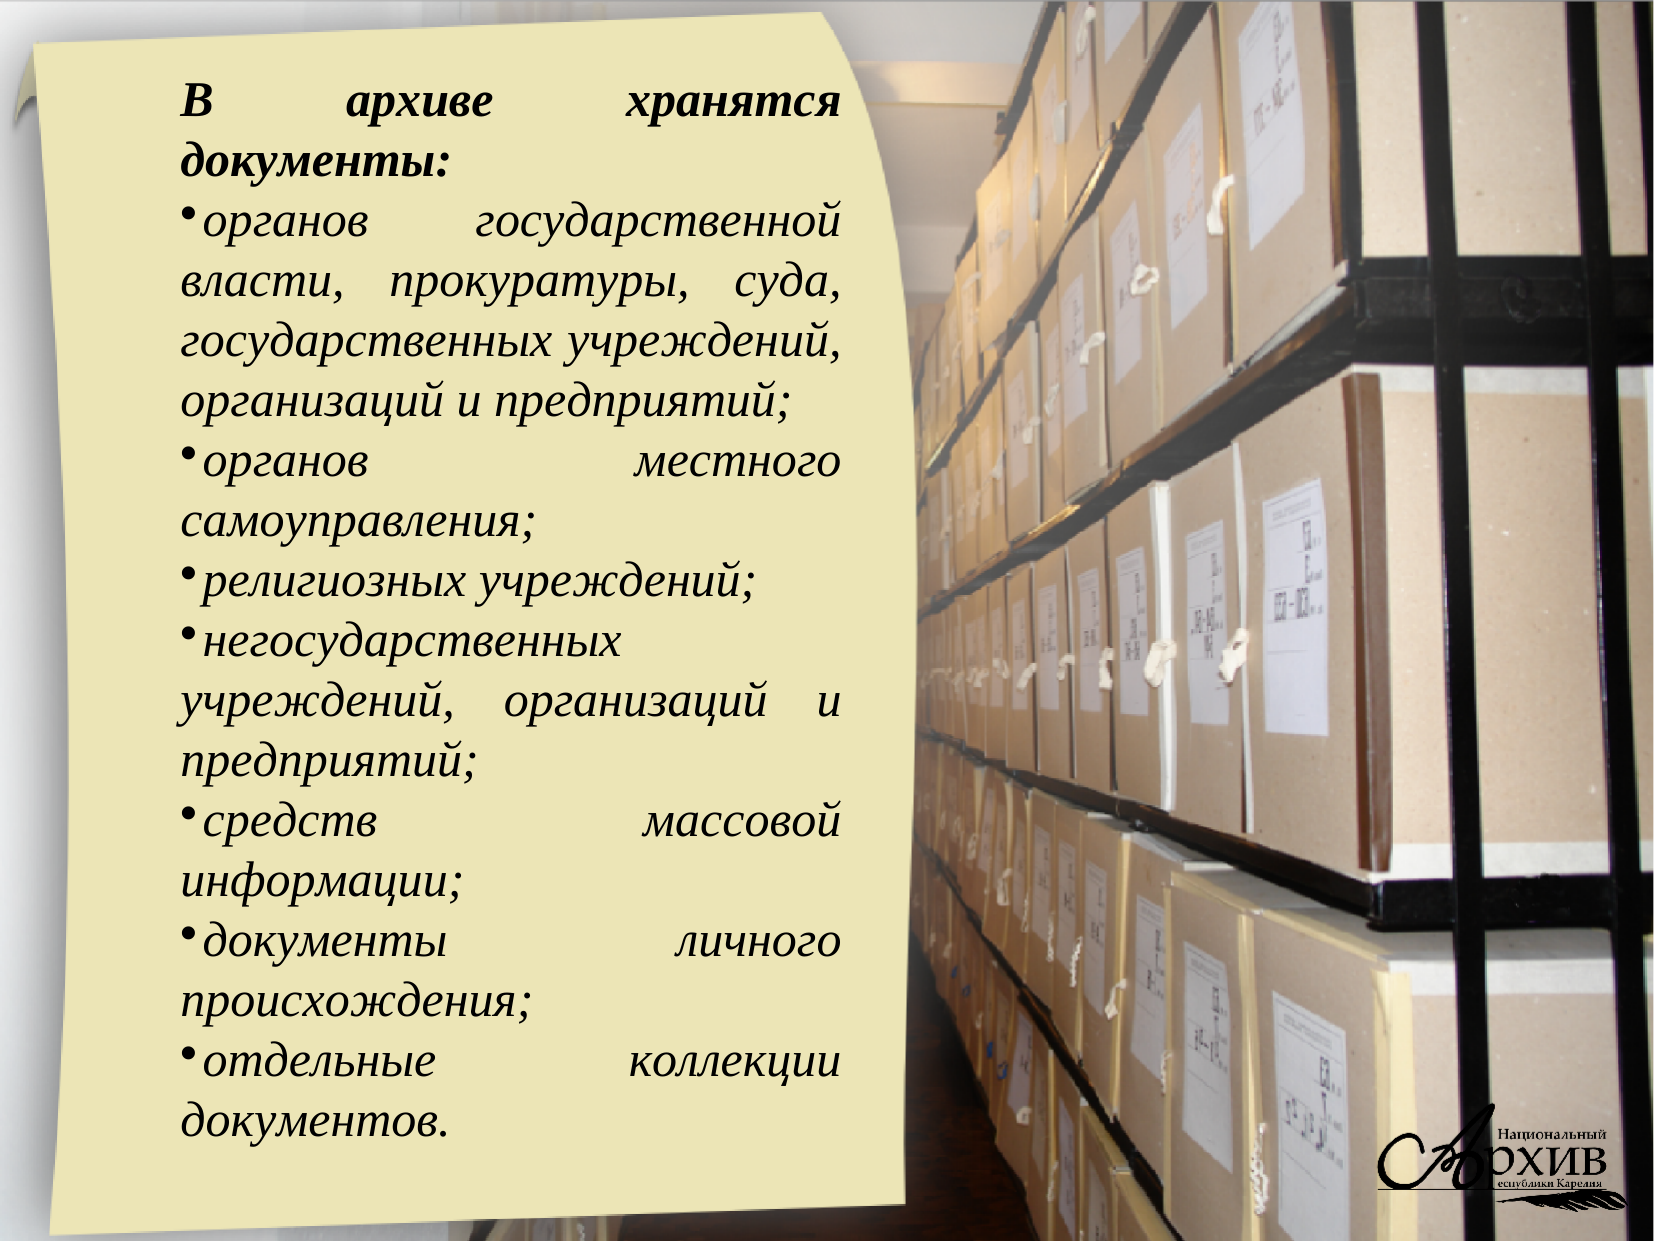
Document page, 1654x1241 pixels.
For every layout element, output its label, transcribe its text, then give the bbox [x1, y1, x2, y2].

text_box В архиве хранятся документы: органов государственной власти, прокуратуры, суда, государственных учреждений, организаций и предприятий; органов местного самоуправления; религиозных учреждений; негосударственных учреждений, организаций и предприятий; средств массовой информации; документы личного происхождения; отдельные коллекции документов. [92, 59, 857, 1182]
picture [0, 0, 1654, 1241]
